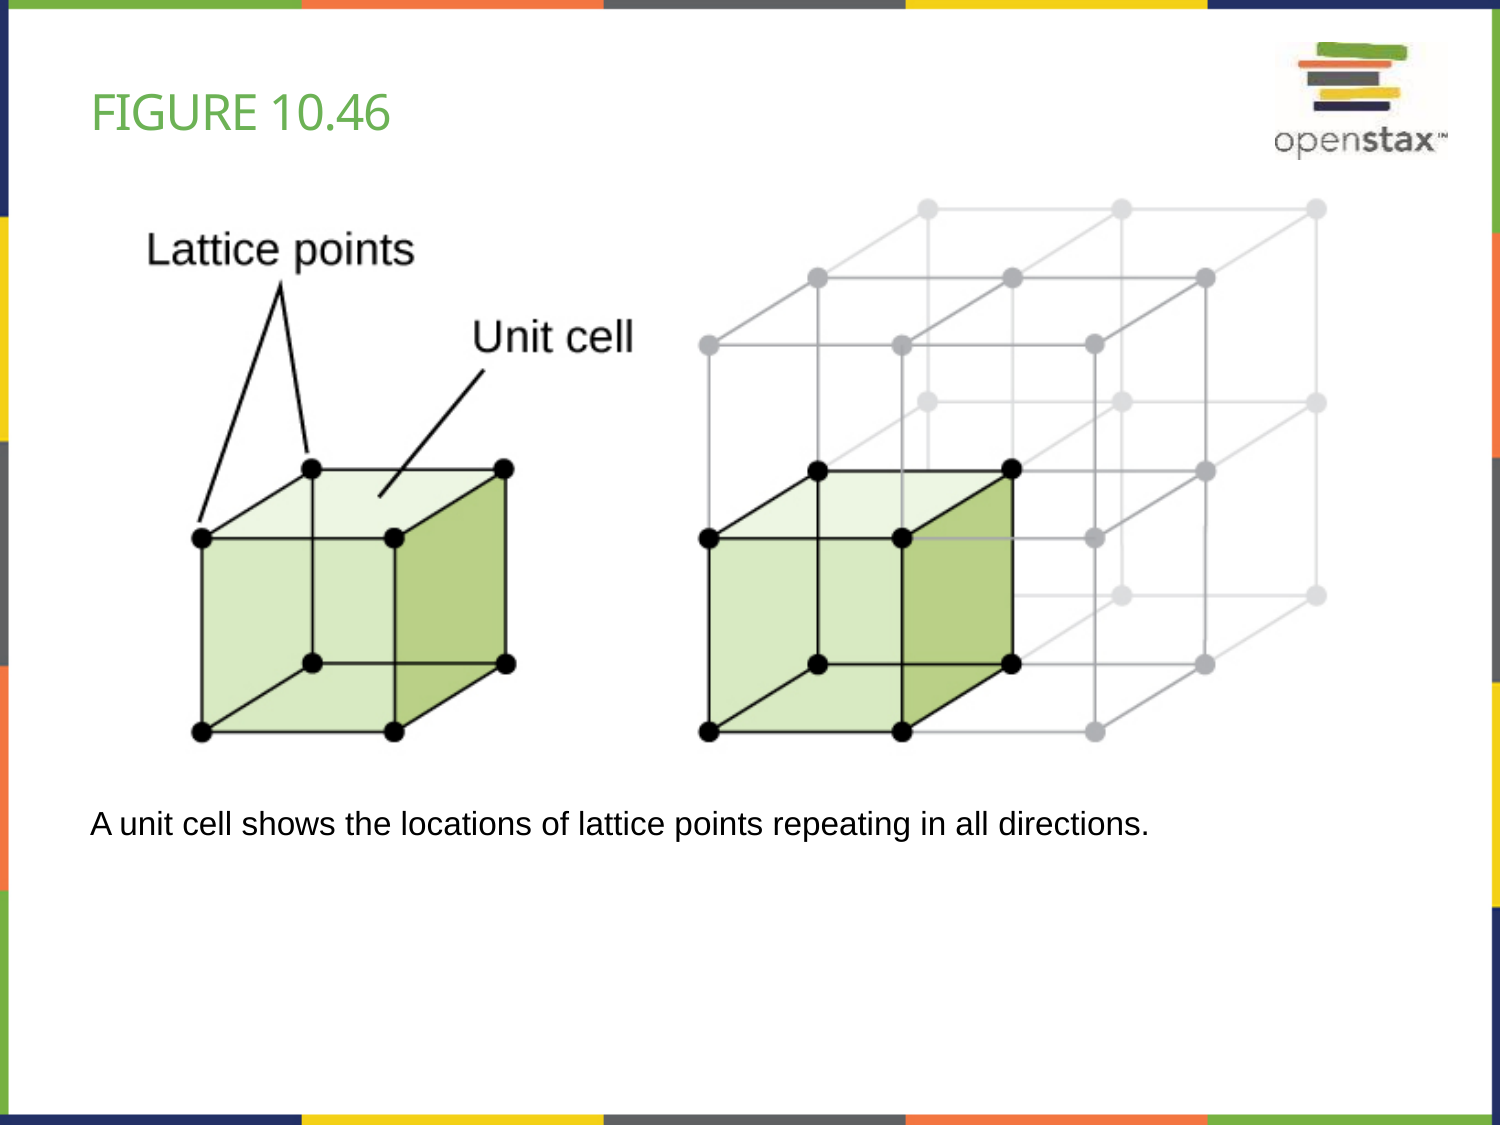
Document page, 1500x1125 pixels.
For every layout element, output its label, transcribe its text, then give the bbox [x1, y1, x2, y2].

picture [0, 0, 1500, 1125]
list A unit cell shows the locations of lattice points repeating in all directions. [75, 794, 1398, 986]
title Figure 10.46 [75, 39, 1398, 148]
